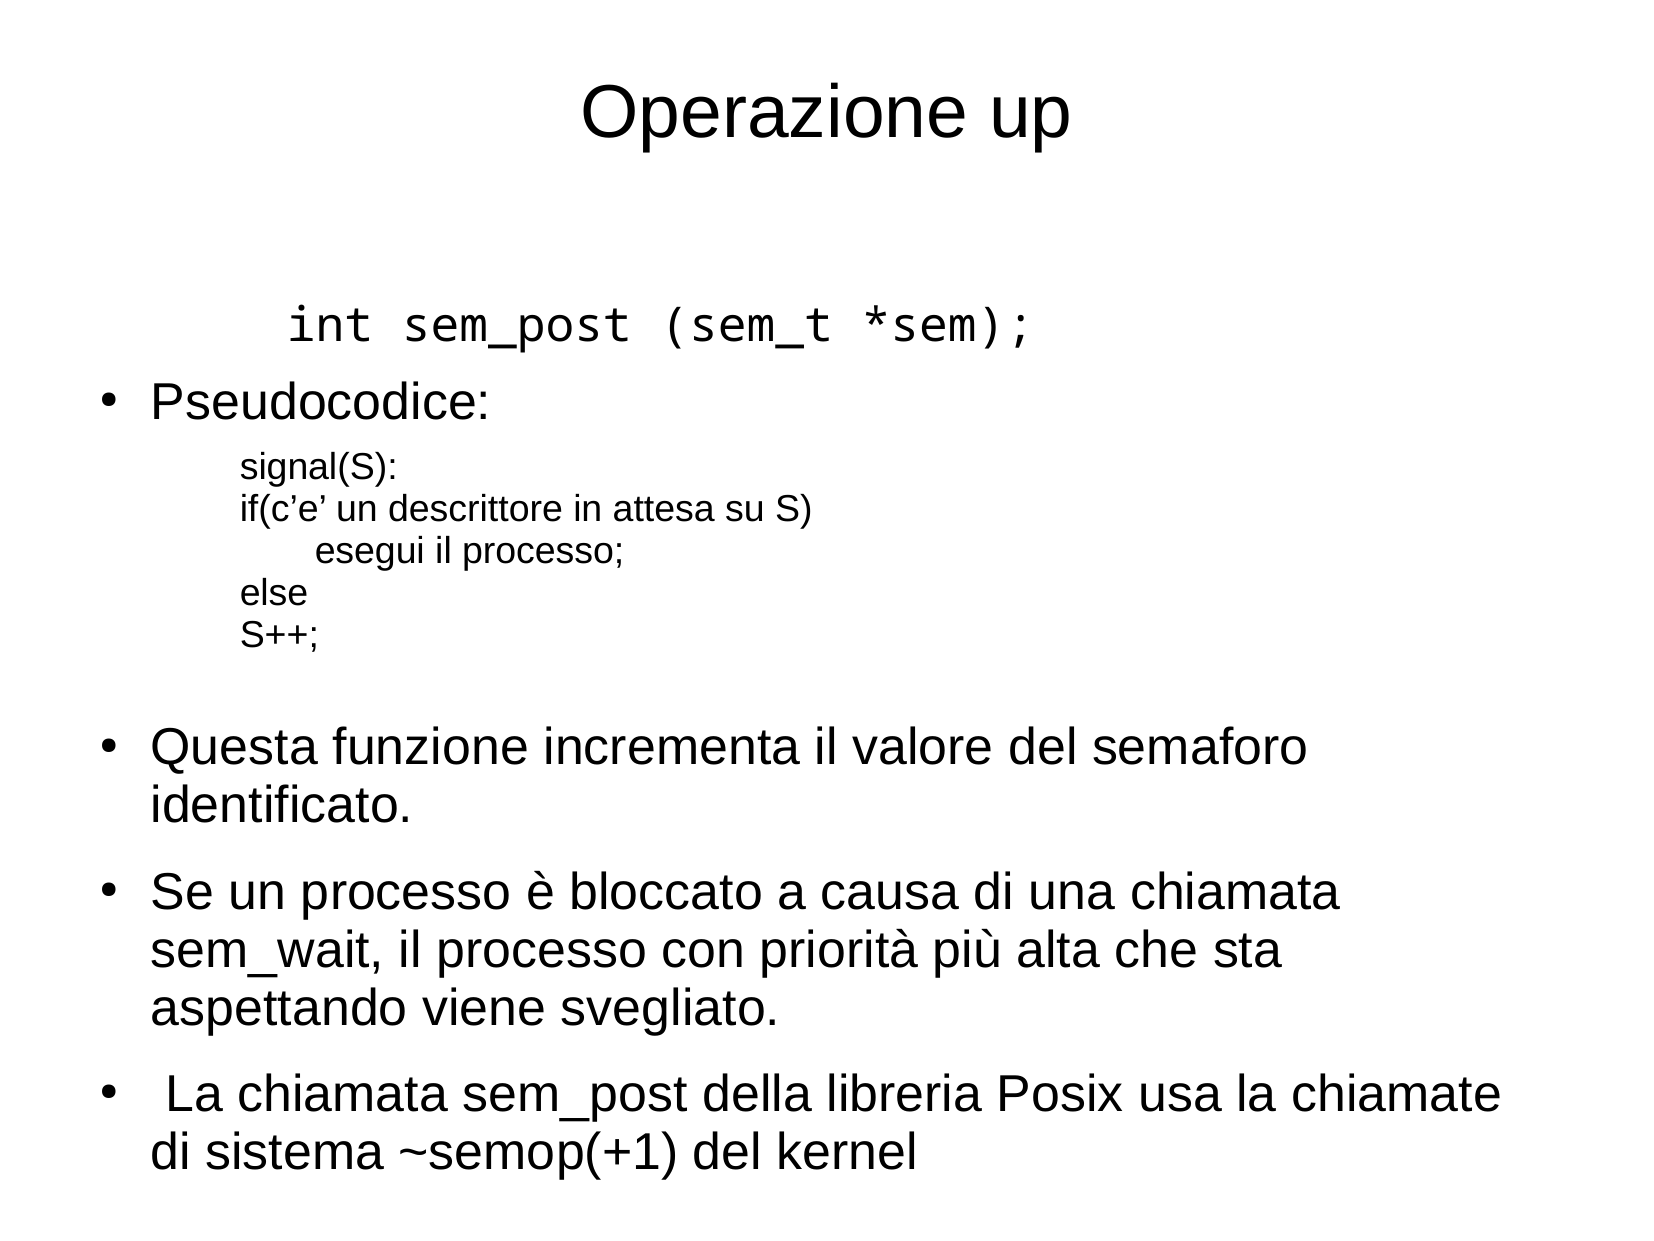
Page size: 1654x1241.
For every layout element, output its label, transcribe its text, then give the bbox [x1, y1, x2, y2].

title Operazione up [82, 8, 1571, 216]
text_box signal(S): if(c’e’ un descrittore in attesa su S) esegui il processo; else S++; [225, 437, 1351, 663]
list int sem_post (sem_t *sem); Pseudocodice: Questa funzione incrementa il valore del semaforo identificato. Se un processo è bloccato a causa di una chiamata sem_wait, il processo con priorità più alta che sta aspettando viene svegliato. La chiamata sem_post della libreria Posix usa la chiamate di sistema ~semop(+1) del kernel [82, 290, 1538, 1186]
